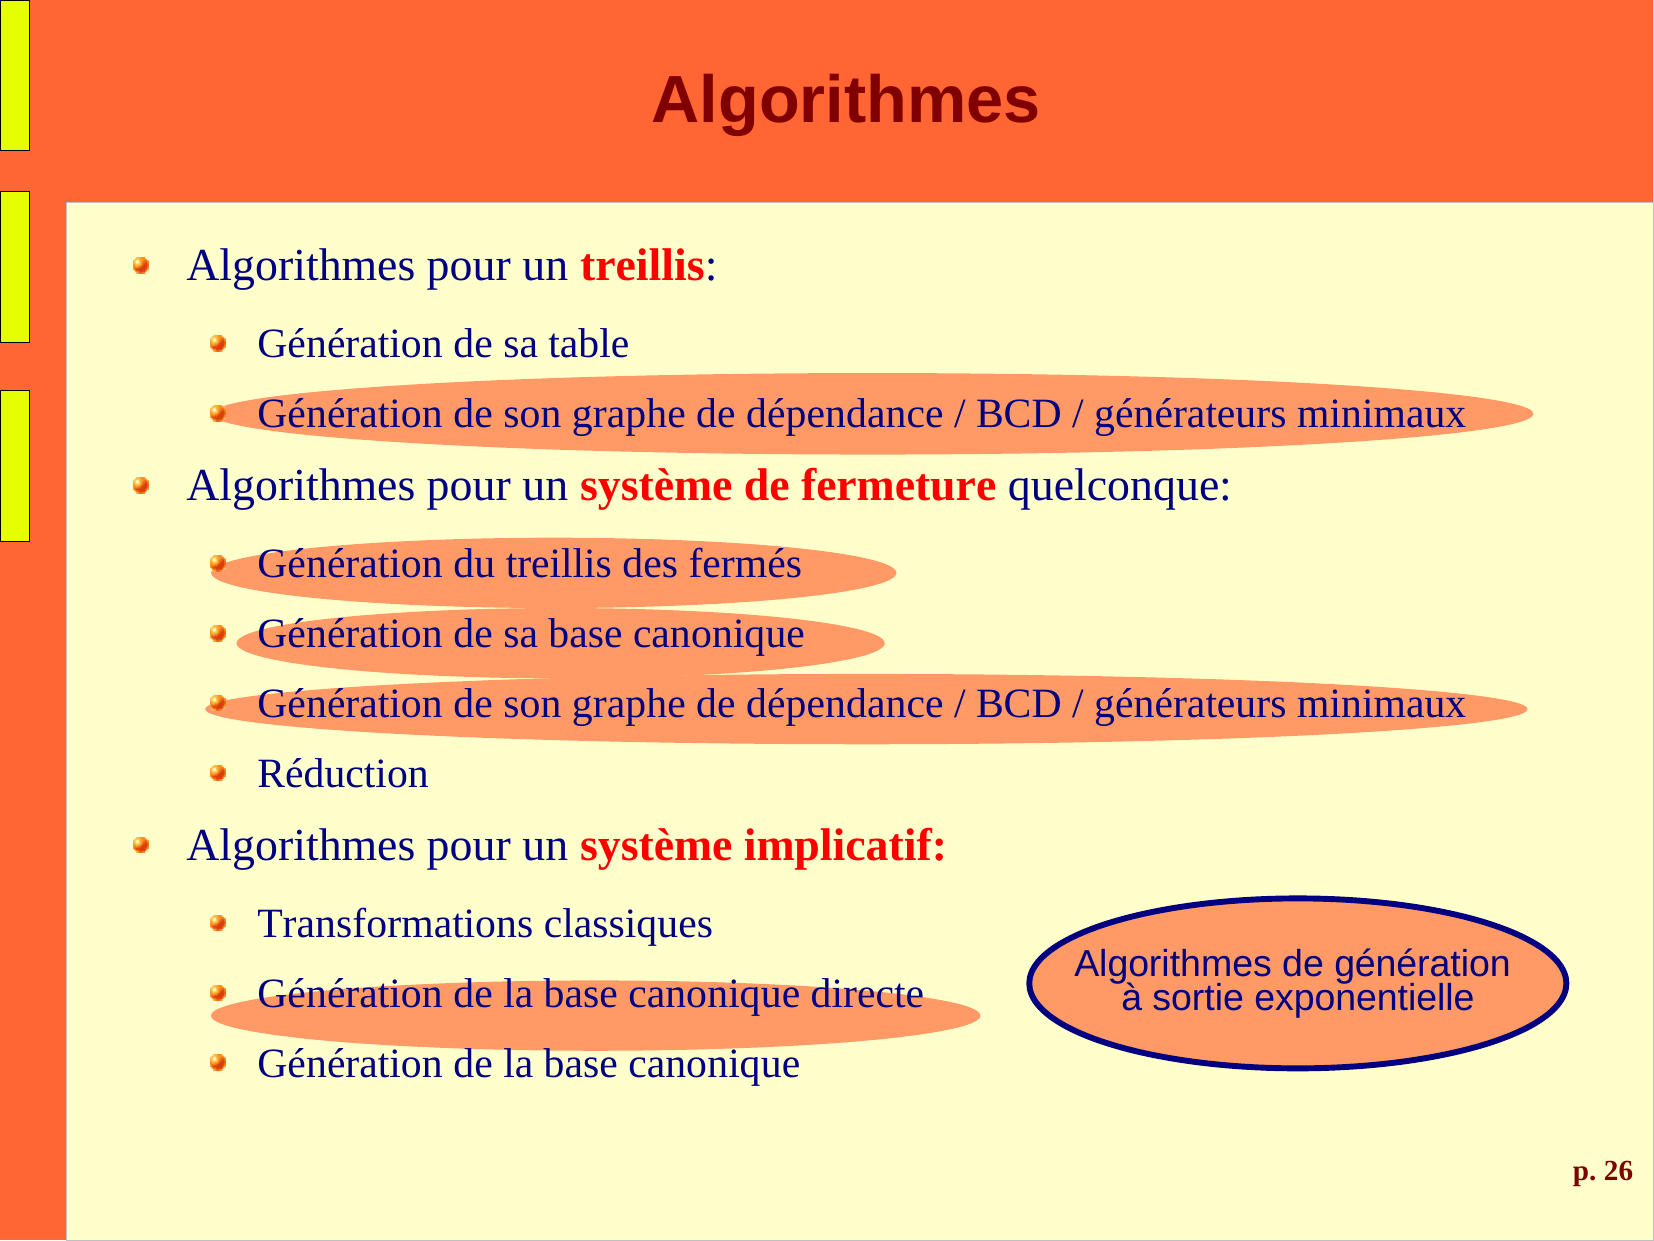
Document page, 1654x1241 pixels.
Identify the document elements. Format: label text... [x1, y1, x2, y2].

text_box Algorithmes de génération à sortie exponentielle [1029, 898, 1567, 1069]
list Algorithmes pour un treillis: Génération de sa table Génération de son graphe de dépendance / BCD / générateurs minimaux Algorithmes pour un système de fermeture quelconque: Génération du treillis des fermés Génération de sa base canonique Génération de son graphe de dépendance / BCD / générateurs minimaux Réduction Algorithmes pour un système implicatif: Transformations classiques Génération de la base canonique directe Génération de la base canonique [115, 240, 1528, 1112]
text_box [1528, 408, 1534, 420]
title Algorithmes [98, 41, 1594, 158]
